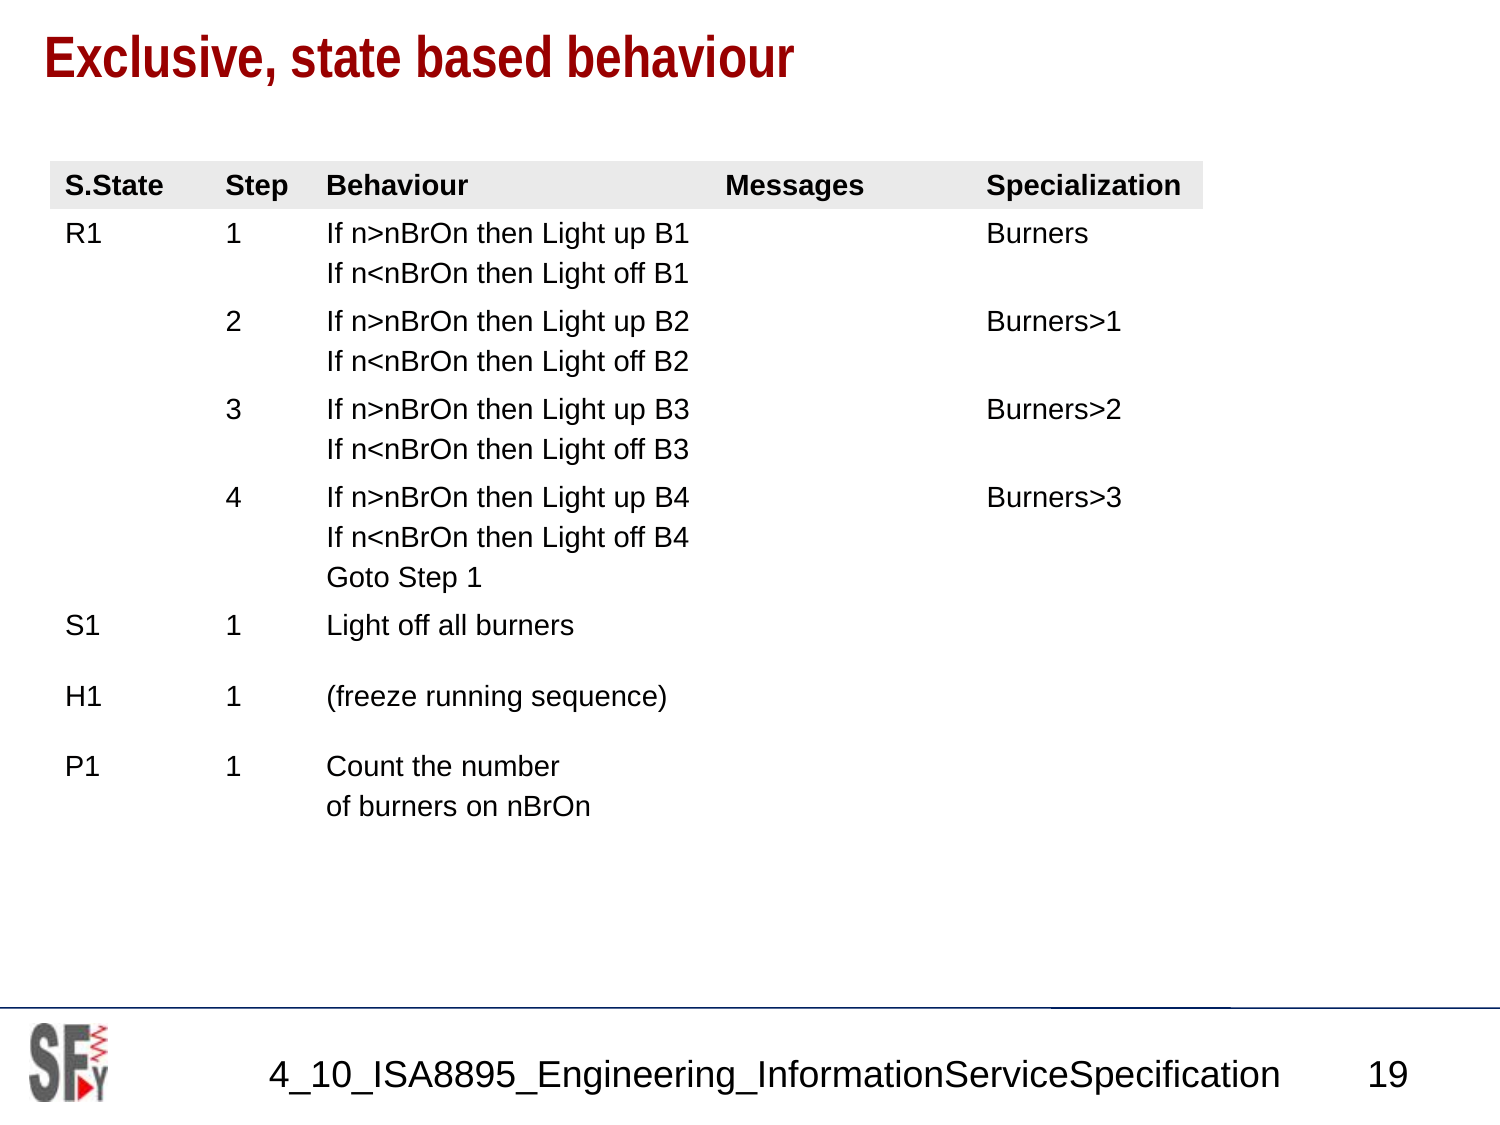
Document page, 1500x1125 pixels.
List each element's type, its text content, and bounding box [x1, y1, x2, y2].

slide_number <numéro> [1352, 1034, 1490, 1103]
table_cell If n>nBrOn then Light up B2 If n<nBrOn then Light off B2 [311, 297, 711, 385]
footer 4_10_ISA8895_Engineering_InformationServiceSpecification [253, 1034, 1336, 1103]
table_cell R1 [50, 209, 211, 297]
table_header Specialization [972, 161, 1203, 209]
picture [29, 1023, 108, 1102]
table_cell Burners [972, 209, 1203, 297]
table_cell Burners>1 [972, 297, 1203, 385]
table_cell [711, 209, 972, 297]
table_header Behaviour [311, 161, 711, 209]
table_cell [711, 742, 972, 831]
table_cell Burners>2 [972, 385, 1203, 473]
table_cell [711, 473, 972, 602]
table_cell If n>nBrOn then Light up B3 If n<nBrOn then Light off B3 [311, 385, 711, 473]
table_cell 4 [211, 473, 311, 602]
table_cell If n>nBrOn then Light up B4 If n<nBrOn then Light off B4 Goto Step 1 [311, 473, 711, 602]
table_cell [50, 473, 211, 602]
table_cell Count the number of burners on nBrOn [311, 742, 711, 831]
table_cell 1 [211, 602, 311, 672]
table_cell S1 [50, 602, 211, 672]
table_cell P1 [50, 742, 211, 831]
table_cell [711, 602, 972, 672]
table_cell [972, 742, 1203, 831]
table_cell (freeze running sequence) [311, 672, 711, 742]
table_cell H1 [50, 672, 211, 742]
table_cell 1 [211, 209, 311, 297]
title Exclusive, state based behaviour [29, 12, 1471, 138]
table_header Messages [711, 161, 972, 209]
table_cell [50, 385, 211, 473]
table_cell 3 [211, 385, 311, 473]
table_cell Burners>3 [972, 473, 1203, 602]
table_cell [711, 297, 972, 385]
table_cell 1 [211, 742, 311, 831]
table_cell 1 [211, 672, 311, 742]
table_cell Light off all burners [311, 602, 711, 672]
table_cell [711, 672, 972, 742]
table_cell [50, 297, 211, 385]
table_cell 2 [211, 297, 311, 385]
table_cell [972, 602, 1203, 672]
table_header S.State [50, 161, 211, 209]
table_cell If n>nBrOn then Light up B1 If n<nBrOn then Light off B1 [311, 209, 711, 297]
table_cell [711, 385, 972, 473]
table_header Step [211, 161, 311, 209]
table_cell [972, 672, 1203, 742]
